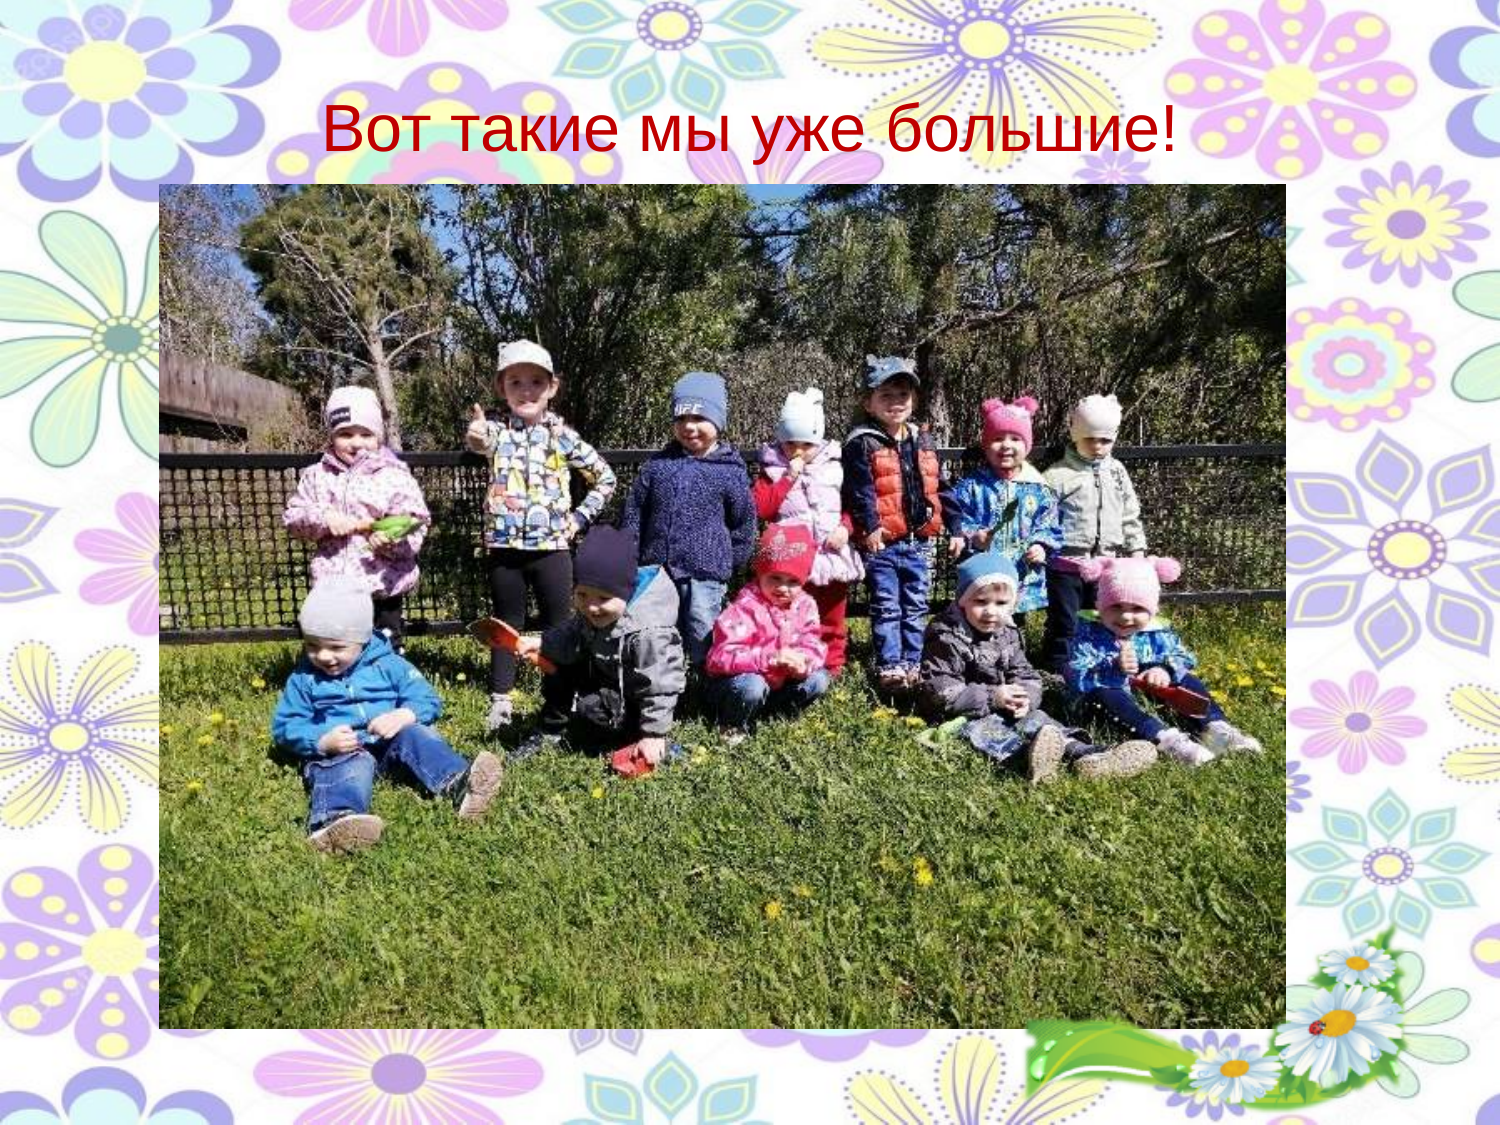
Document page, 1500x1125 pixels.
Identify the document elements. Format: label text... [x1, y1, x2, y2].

text_box Вот такие мы уже большие! [100, 30, 1383, 219]
picture [159, 184, 1417, 1125]
